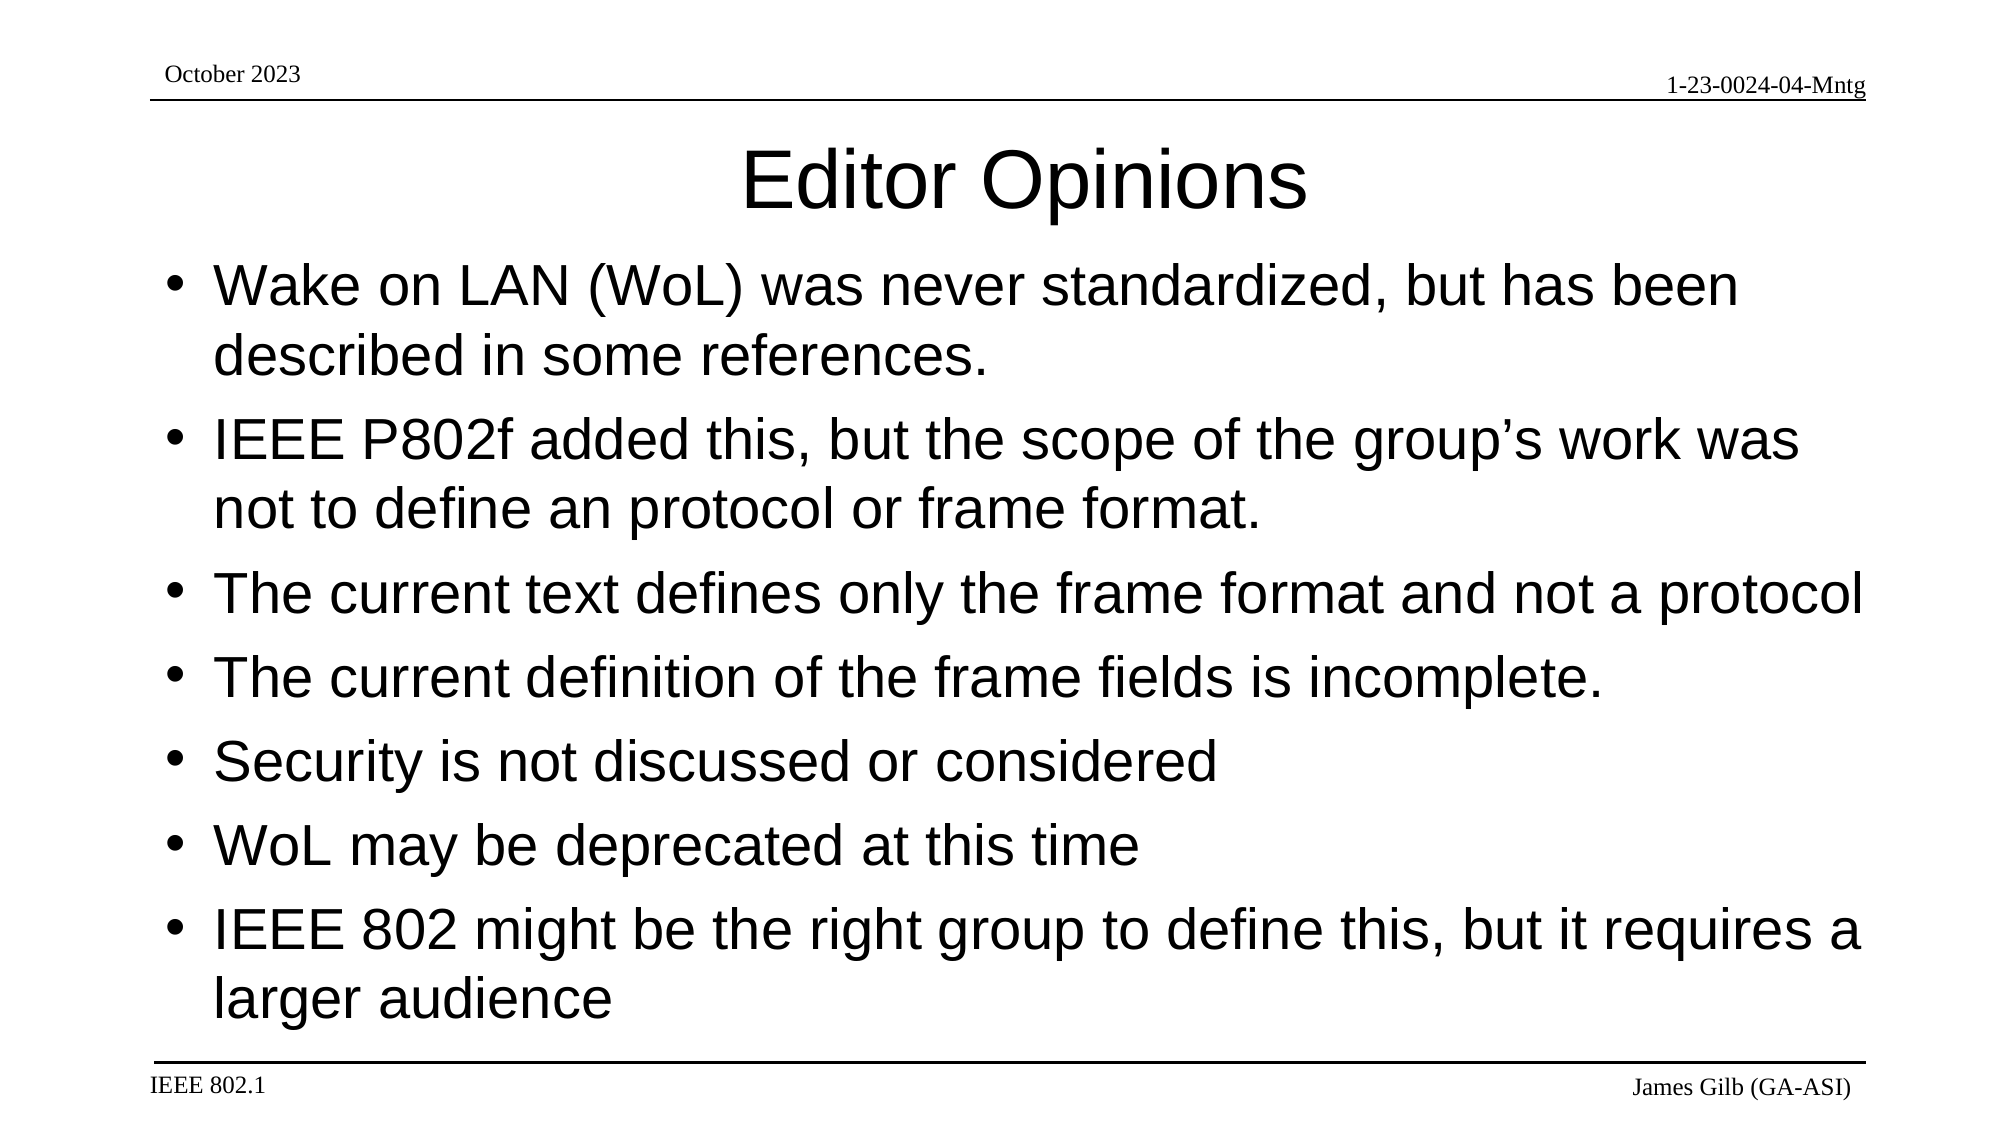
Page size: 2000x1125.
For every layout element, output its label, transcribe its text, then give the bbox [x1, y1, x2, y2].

list Wake on LAN (WoL) was never standardized, but has been described in some references. IEEE P802f added this, but the scope of the group’s work was not to define an protocol or frame format. The current text defines only the frame format and not a protocol The current definition of the frame fields is incomplete. Security is not discussed or considered WoL may be deprecated at this time IEEE 802 might be the right group to define this, but it requires a larger audience [149, 239, 1900, 1051]
title Editor Opinions [149, 112, 1900, 238]
